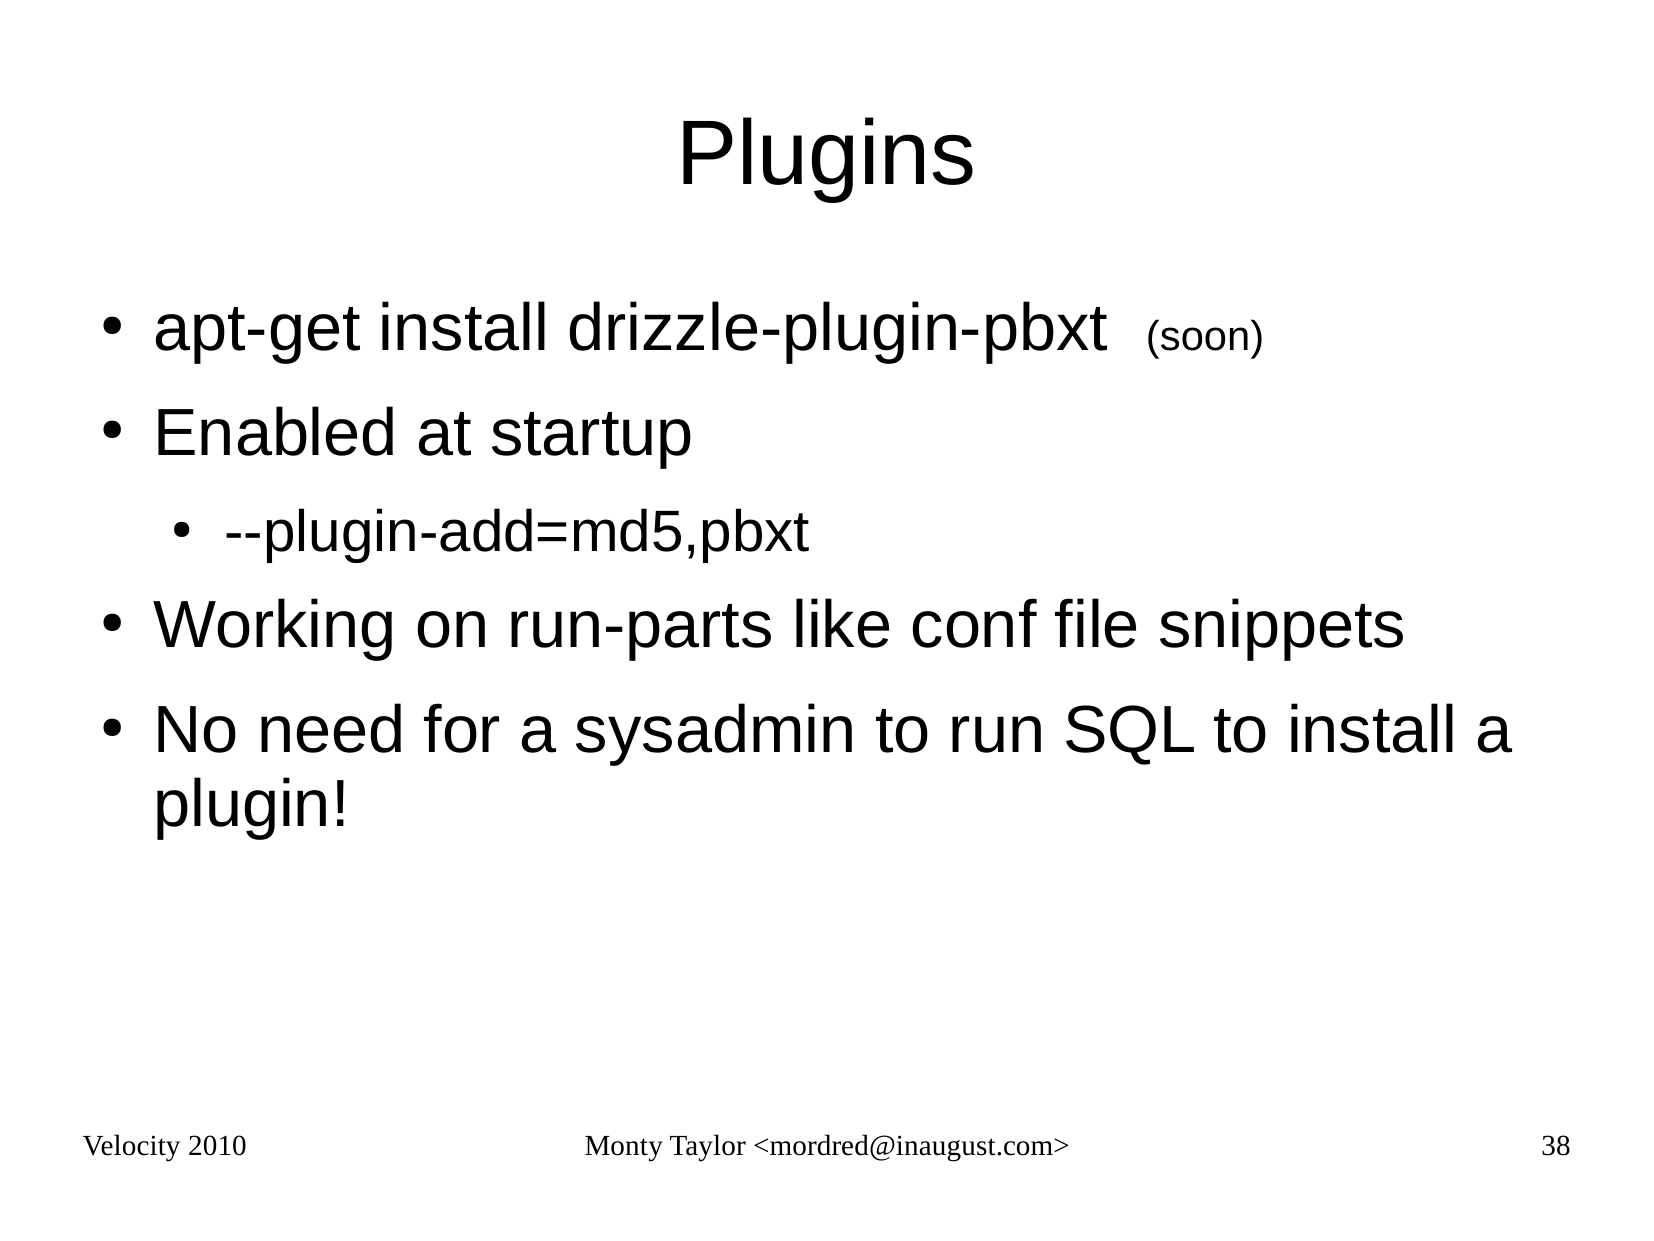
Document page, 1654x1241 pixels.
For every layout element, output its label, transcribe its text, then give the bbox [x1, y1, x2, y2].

list apt-get install drizzle-plugin-pbxt (soon) Enabled at startup --plugin-add=md5,pbxt Working on run-parts like conf file snippets No need for a sysadmin to run SQL to install a plugin! [82, 290, 1571, 1109]
title Plugins [82, 49, 1571, 257]
